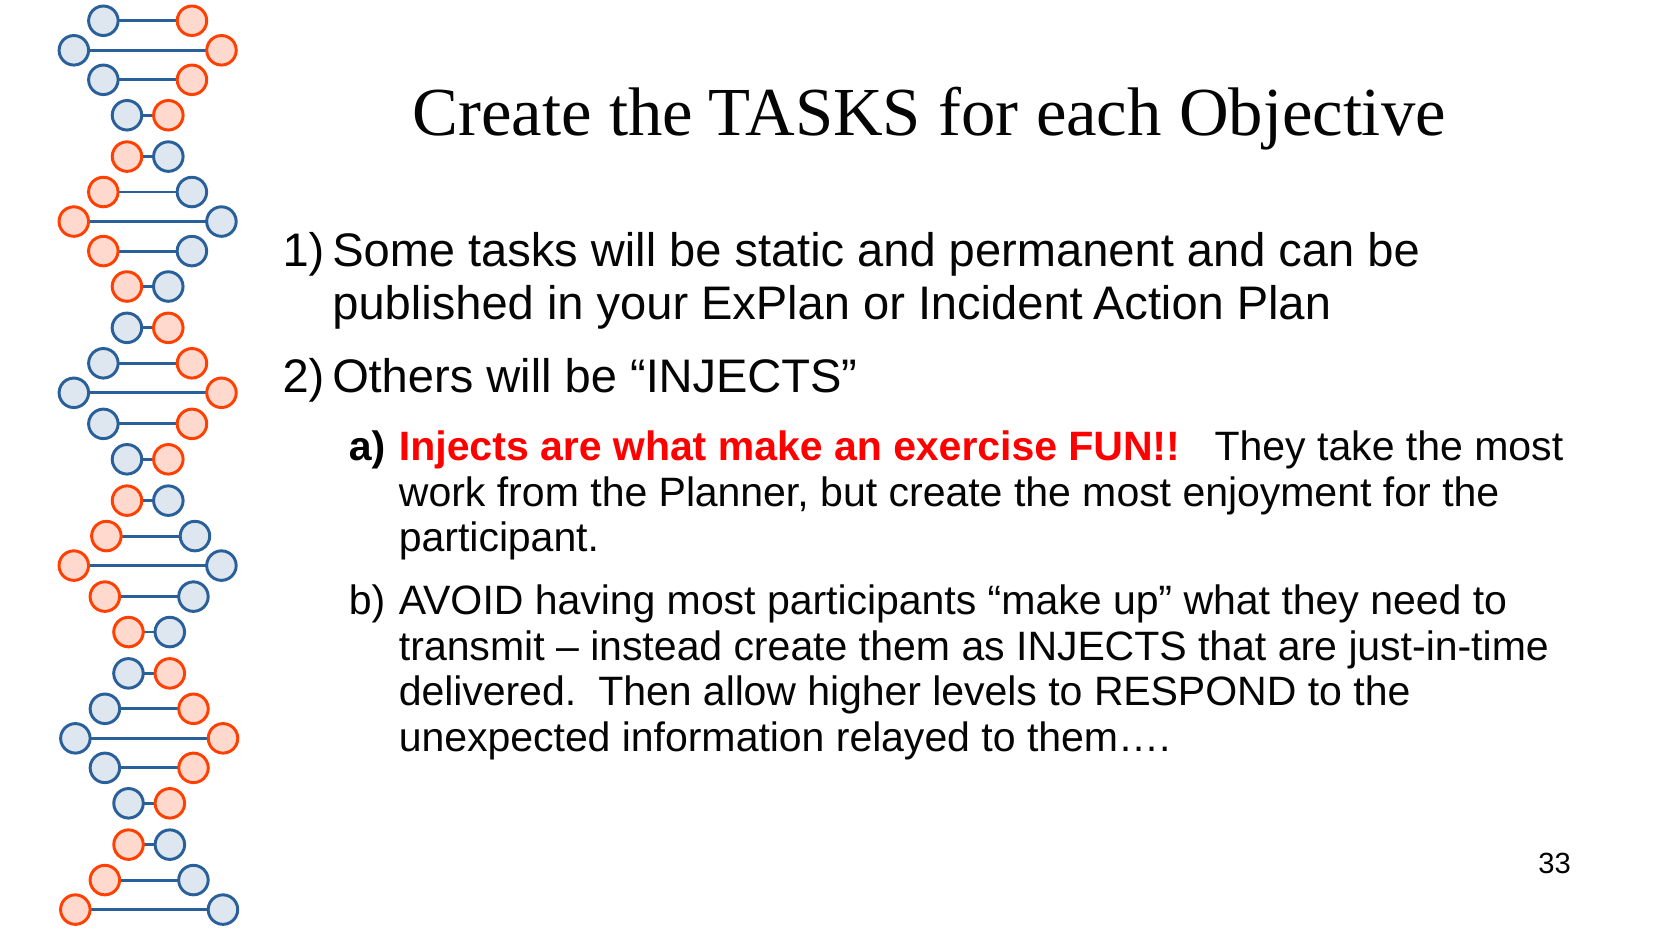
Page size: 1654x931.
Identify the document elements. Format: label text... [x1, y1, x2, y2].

list Some tasks will be static and permanent and can be published in your ExPlan or Incident Action Plan Others will be “INJECTS” Injects are what make an exercise FUN!! They take the most work from the Planner, but create the most enjoyment for the participant. AVOID having most participants “make up” what they need to transmit – instead create them as INJECTS that are just-in-time delivered. Then allow higher levels to RESPOND to the unexpected information relayed to them…. [265, 224, 1595, 764]
title Create the TASKS for each Objective [265, 35, 1595, 189]
